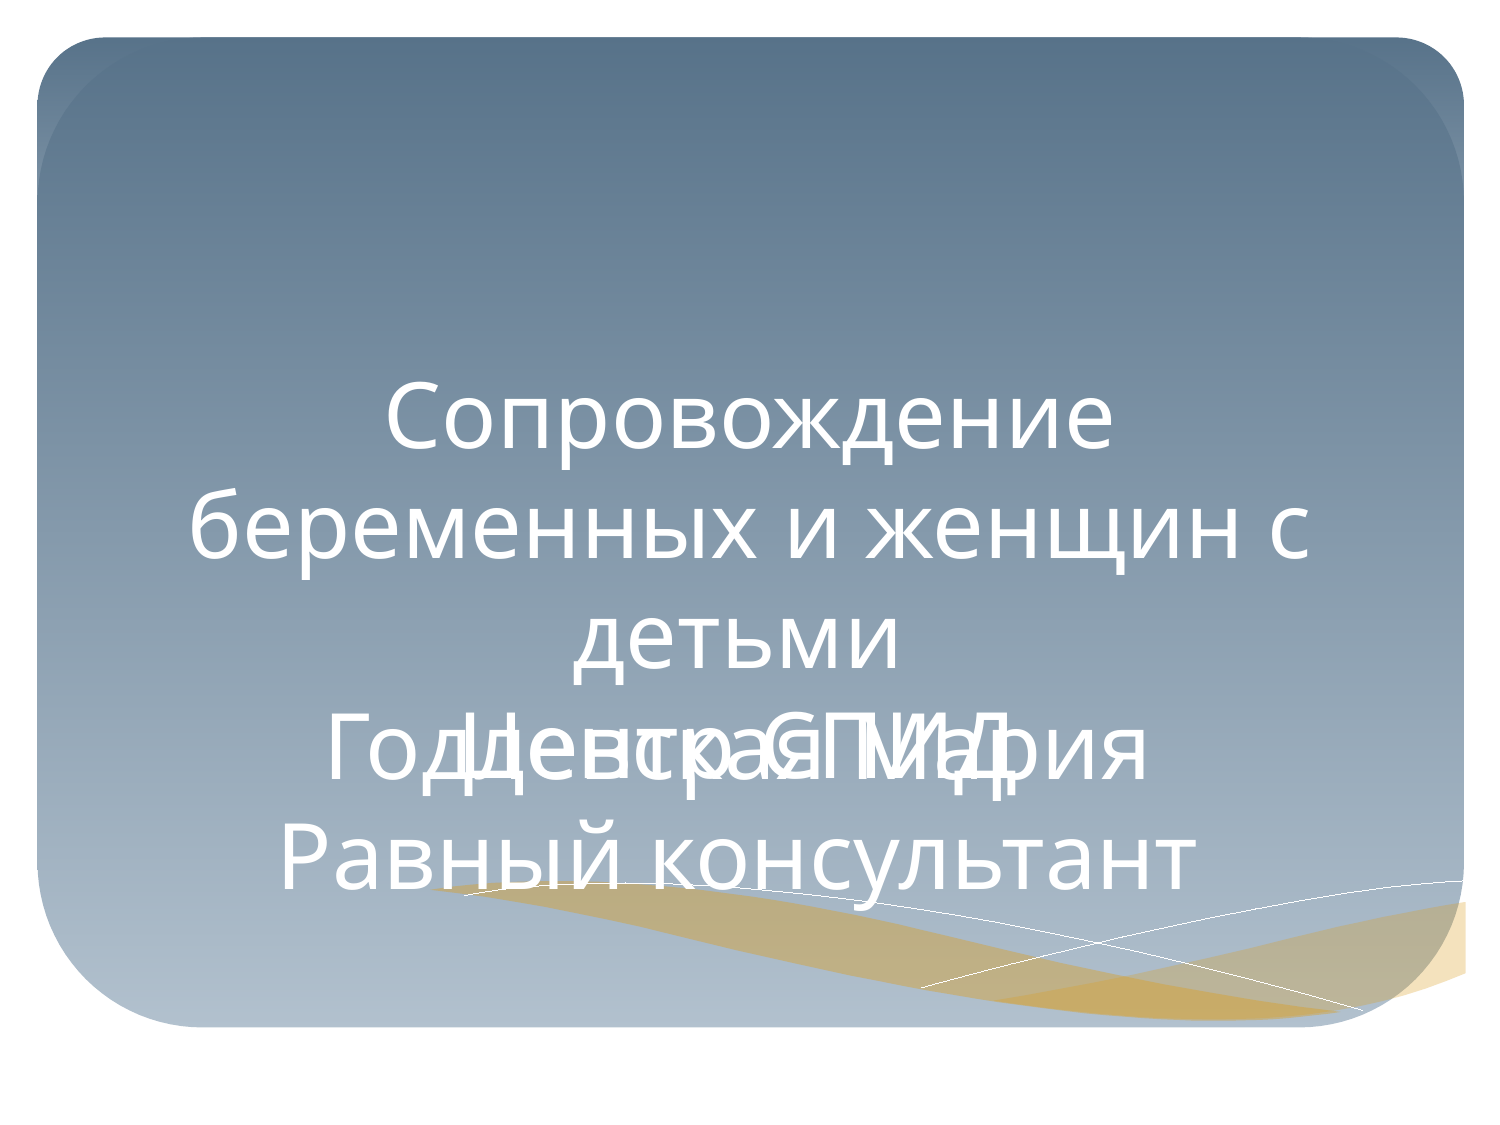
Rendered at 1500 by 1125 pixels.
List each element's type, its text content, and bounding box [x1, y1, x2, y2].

subtitle Годлевская Мария Равный консультант [225, 680, 1275, 925]
title Сопровождение беременных и женщин с детьми Центр СПИД [112, 349, 1388, 657]
